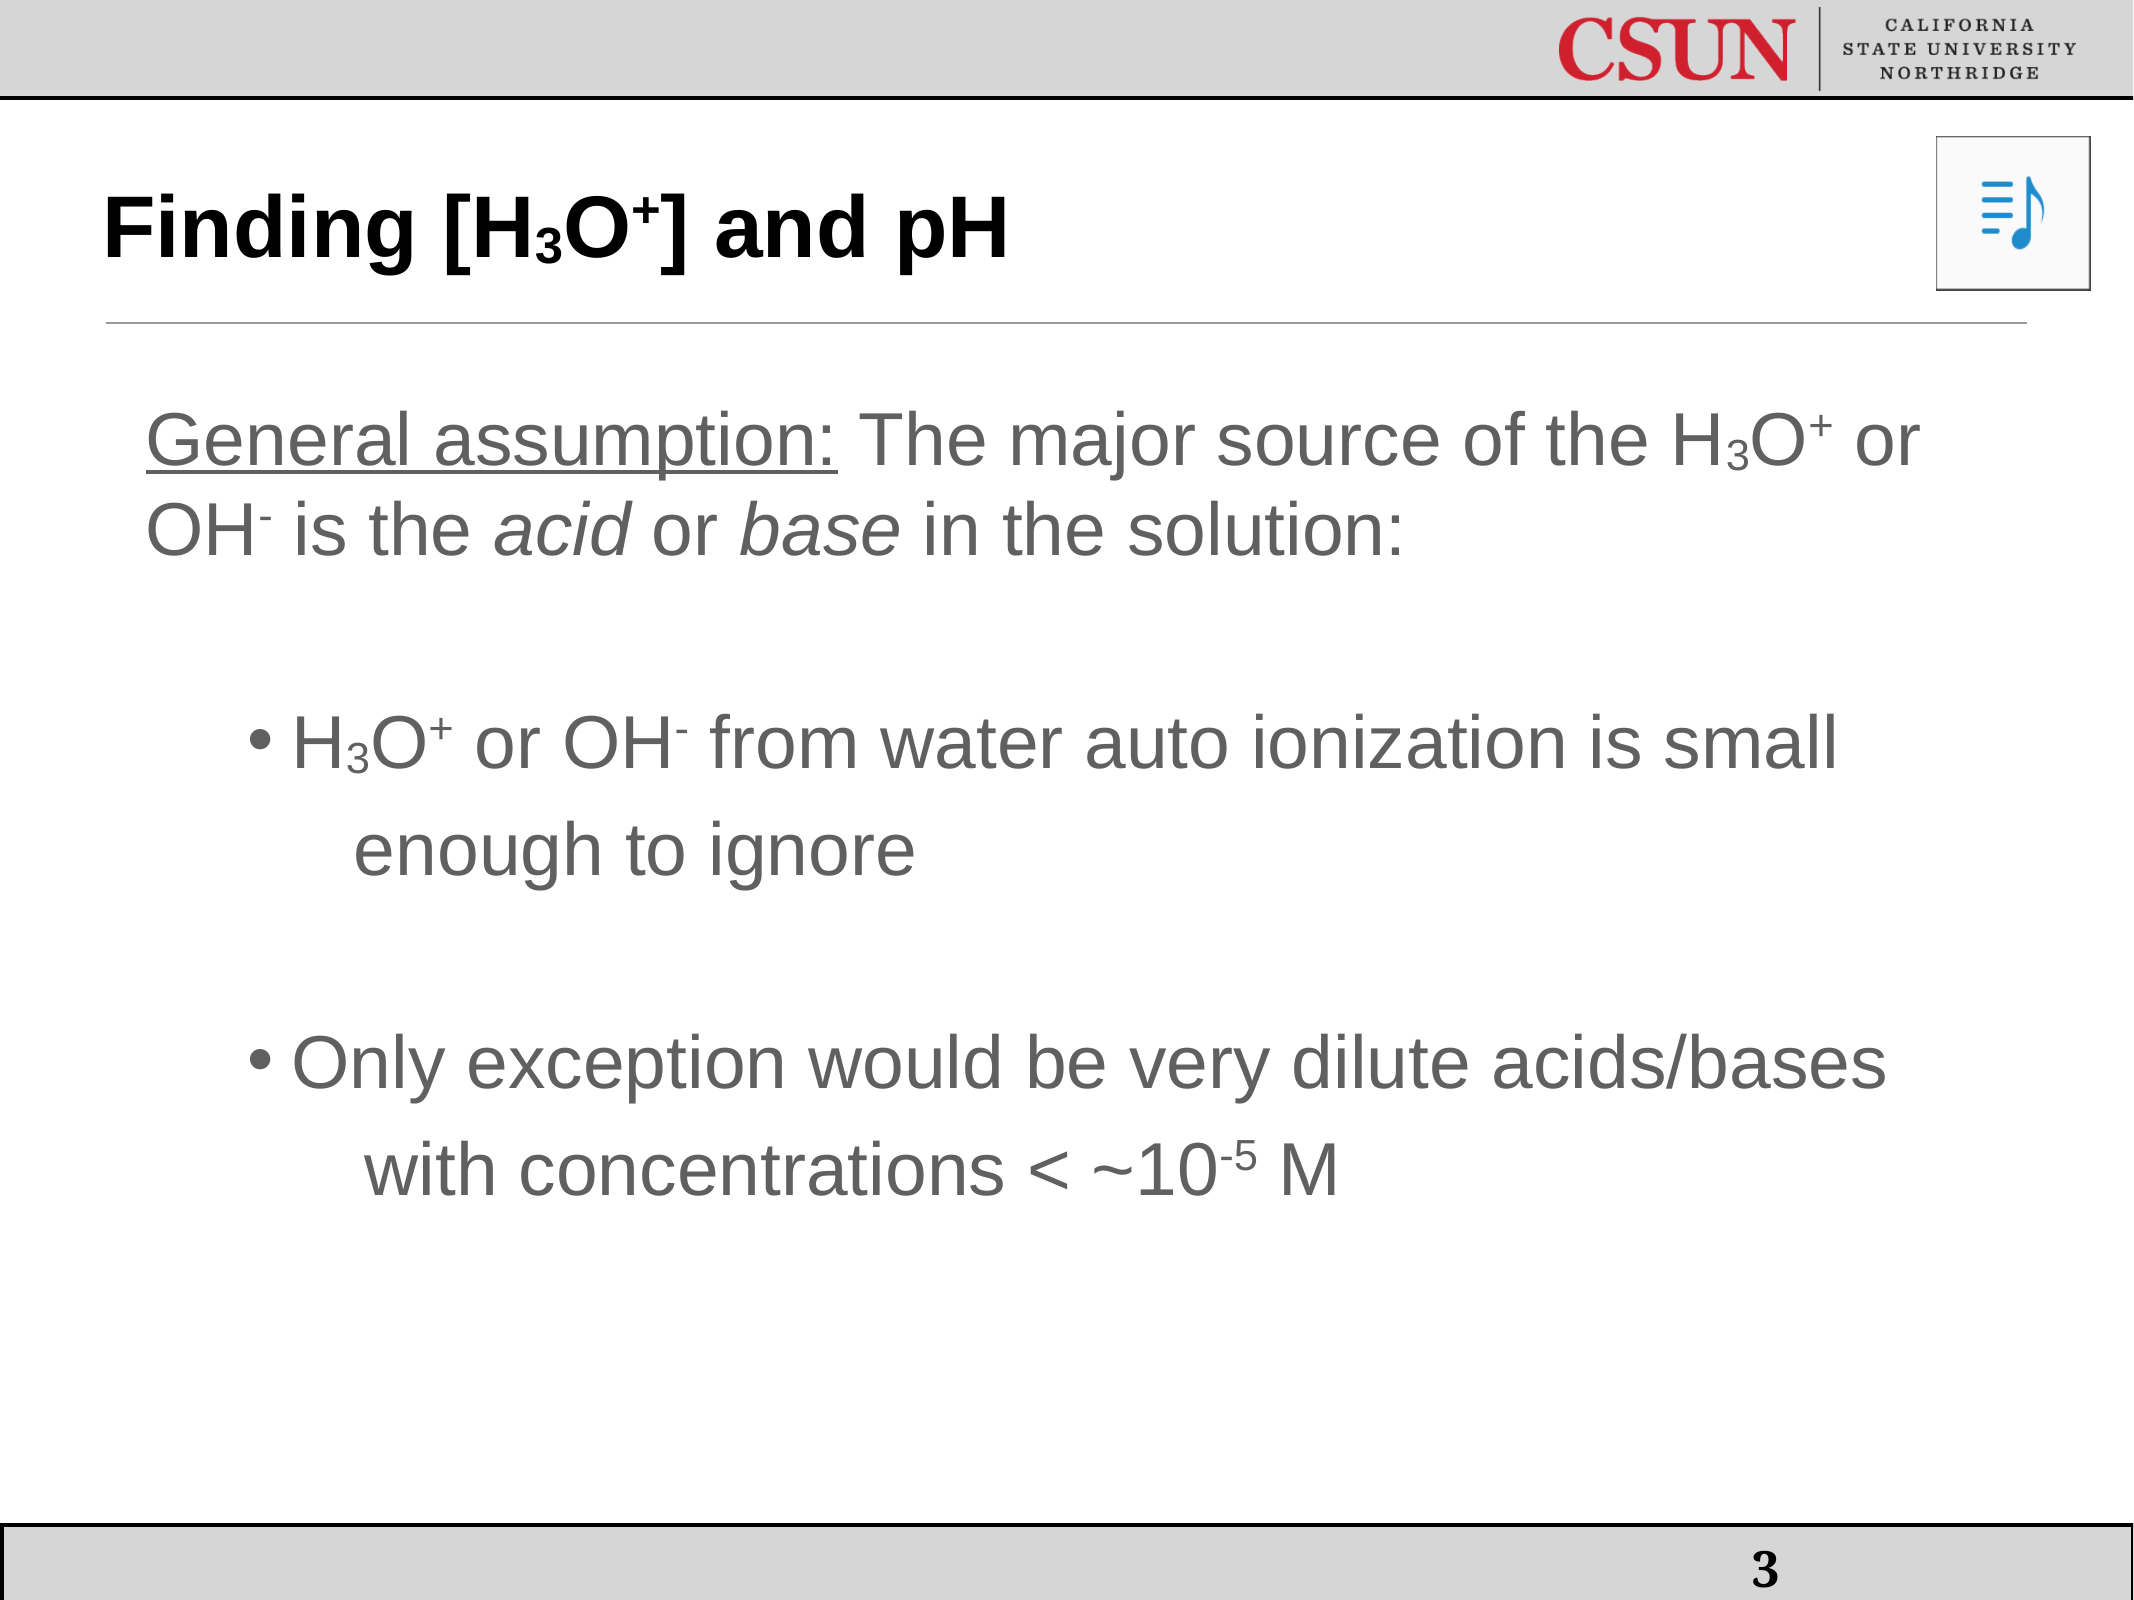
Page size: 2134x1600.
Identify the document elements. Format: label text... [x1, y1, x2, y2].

text_box [1935, 135, 2092, 292]
picture [1559, 7, 2076, 91]
list General assumption: The major source of the H3O+ or OH- is the acid or base in the solution: H3O+ or OH- from water auto ionization is small enough to ignore Only exception would be very dilute acids/bases with concentrations < ~10-5 M [93, 382, 2040, 1460]
title Finding [H3O+] and pH [93, 104, 2040, 284]
